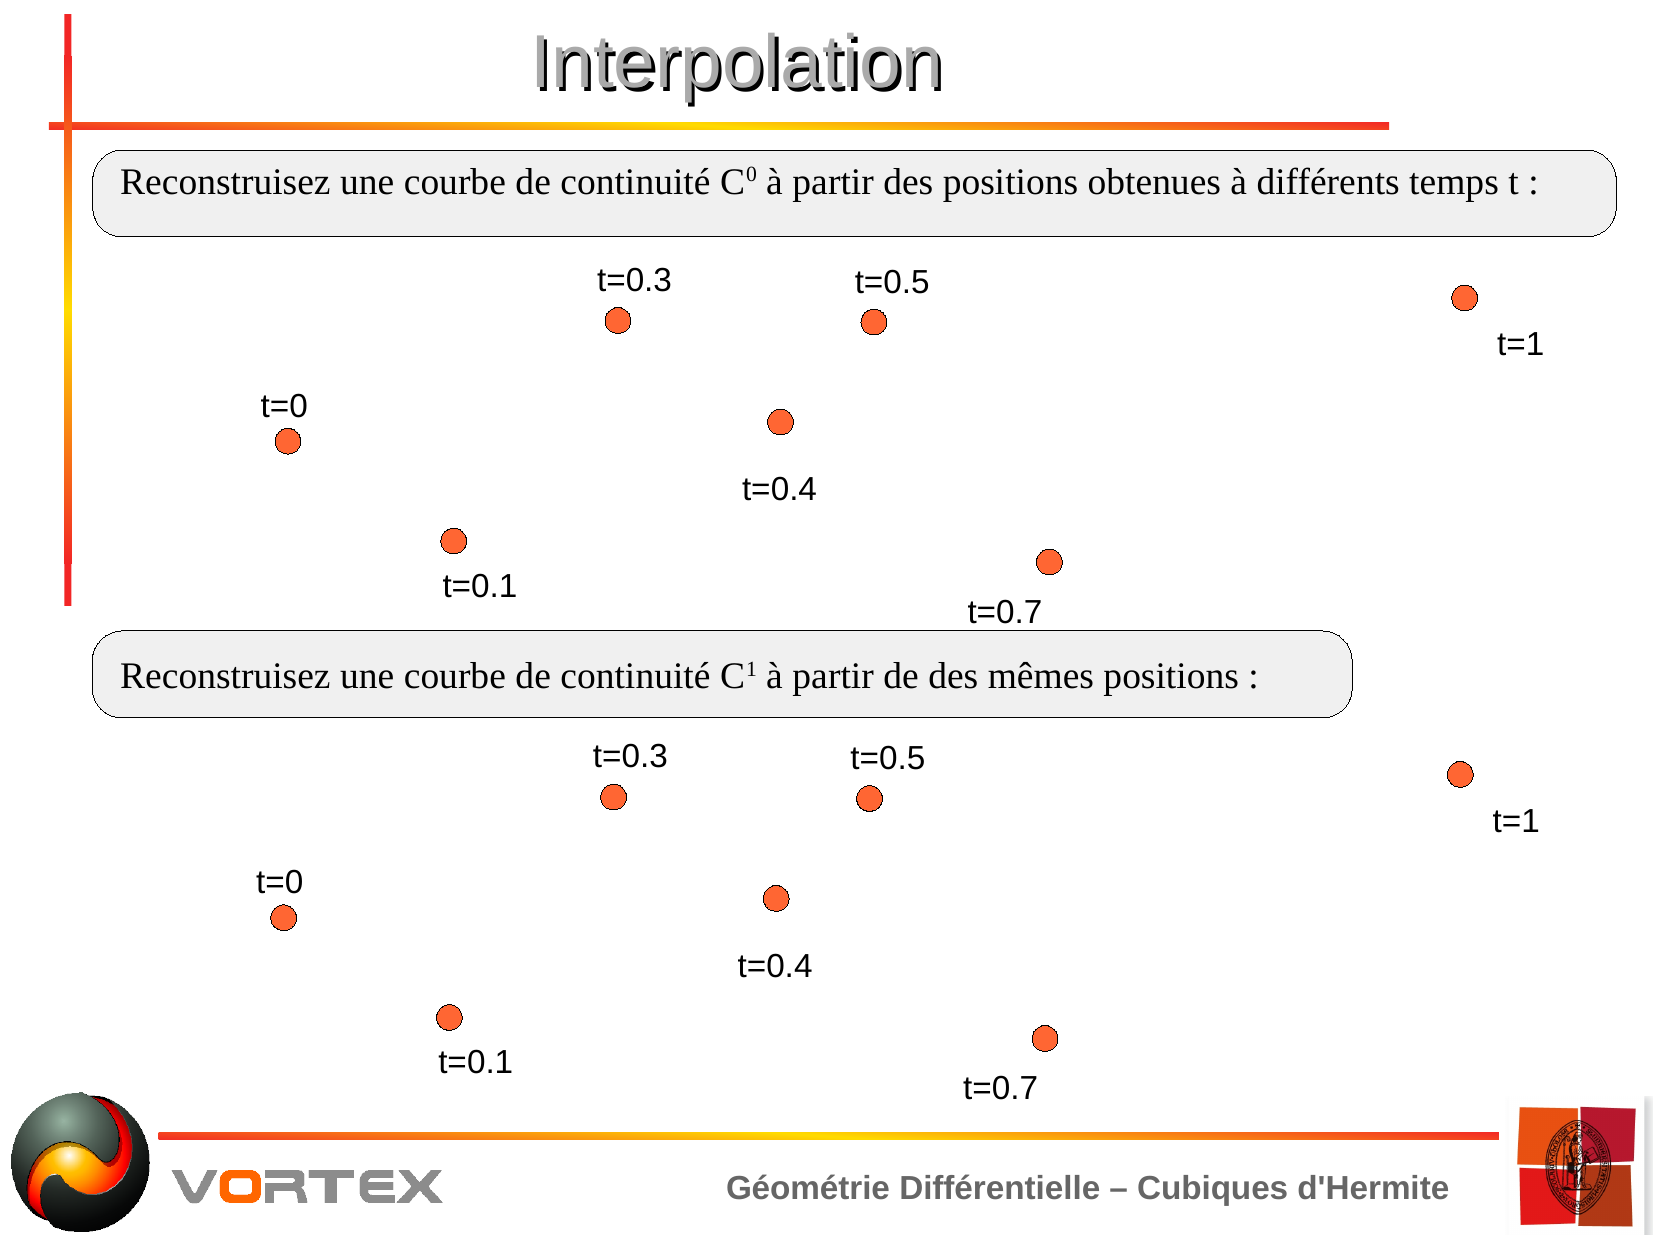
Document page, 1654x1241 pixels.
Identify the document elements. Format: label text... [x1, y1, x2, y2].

text_box [1451, 285, 1478, 311]
text_box [440, 528, 467, 554]
text_box [767, 409, 794, 435]
text_box t=0.4 [727, 463, 863, 562]
text_box [92, 150, 1617, 229]
text_box t=0 [245, 379, 336, 437]
text_box t=0.4 [723, 939, 863, 1038]
text_box [1036, 549, 1063, 575]
text_box t=0.5 [840, 255, 1013, 354]
text_box [1447, 761, 1474, 788]
picture [1505, 1096, 1653, 1235]
text_box t=0.3 [578, 730, 713, 829]
list Reconstruisez une courbe de continuité C0 à partir des positions obtenues à différents temps t : Reconstruisez une courbe de continuité C1 à partir de des mêmes positions : [102, 160, 1609, 1103]
text_box t=0.1 [427, 559, 563, 658]
text_box t=1 [1477, 795, 1569, 853]
picture [11, 1092, 443, 1232]
text_box [270, 914, 297, 931]
text_box t=0.3 [582, 254, 713, 353]
text_box t=0.7 [948, 1062, 1088, 1161]
text_box [275, 437, 301, 455]
text_box t=0.1 [423, 1036, 563, 1135]
text_box [763, 885, 790, 912]
text_box [92, 638, 102, 710]
text_box [1032, 1025, 1058, 1052]
text_box t=0.7 [952, 585, 1088, 684]
text_box t=0.5 [835, 732, 976, 831]
text_box t=1 [1482, 318, 1573, 376]
text_box [436, 1004, 463, 1031]
text_box t=0 [241, 856, 332, 914]
title Interpolation [82, 4, 1392, 120]
